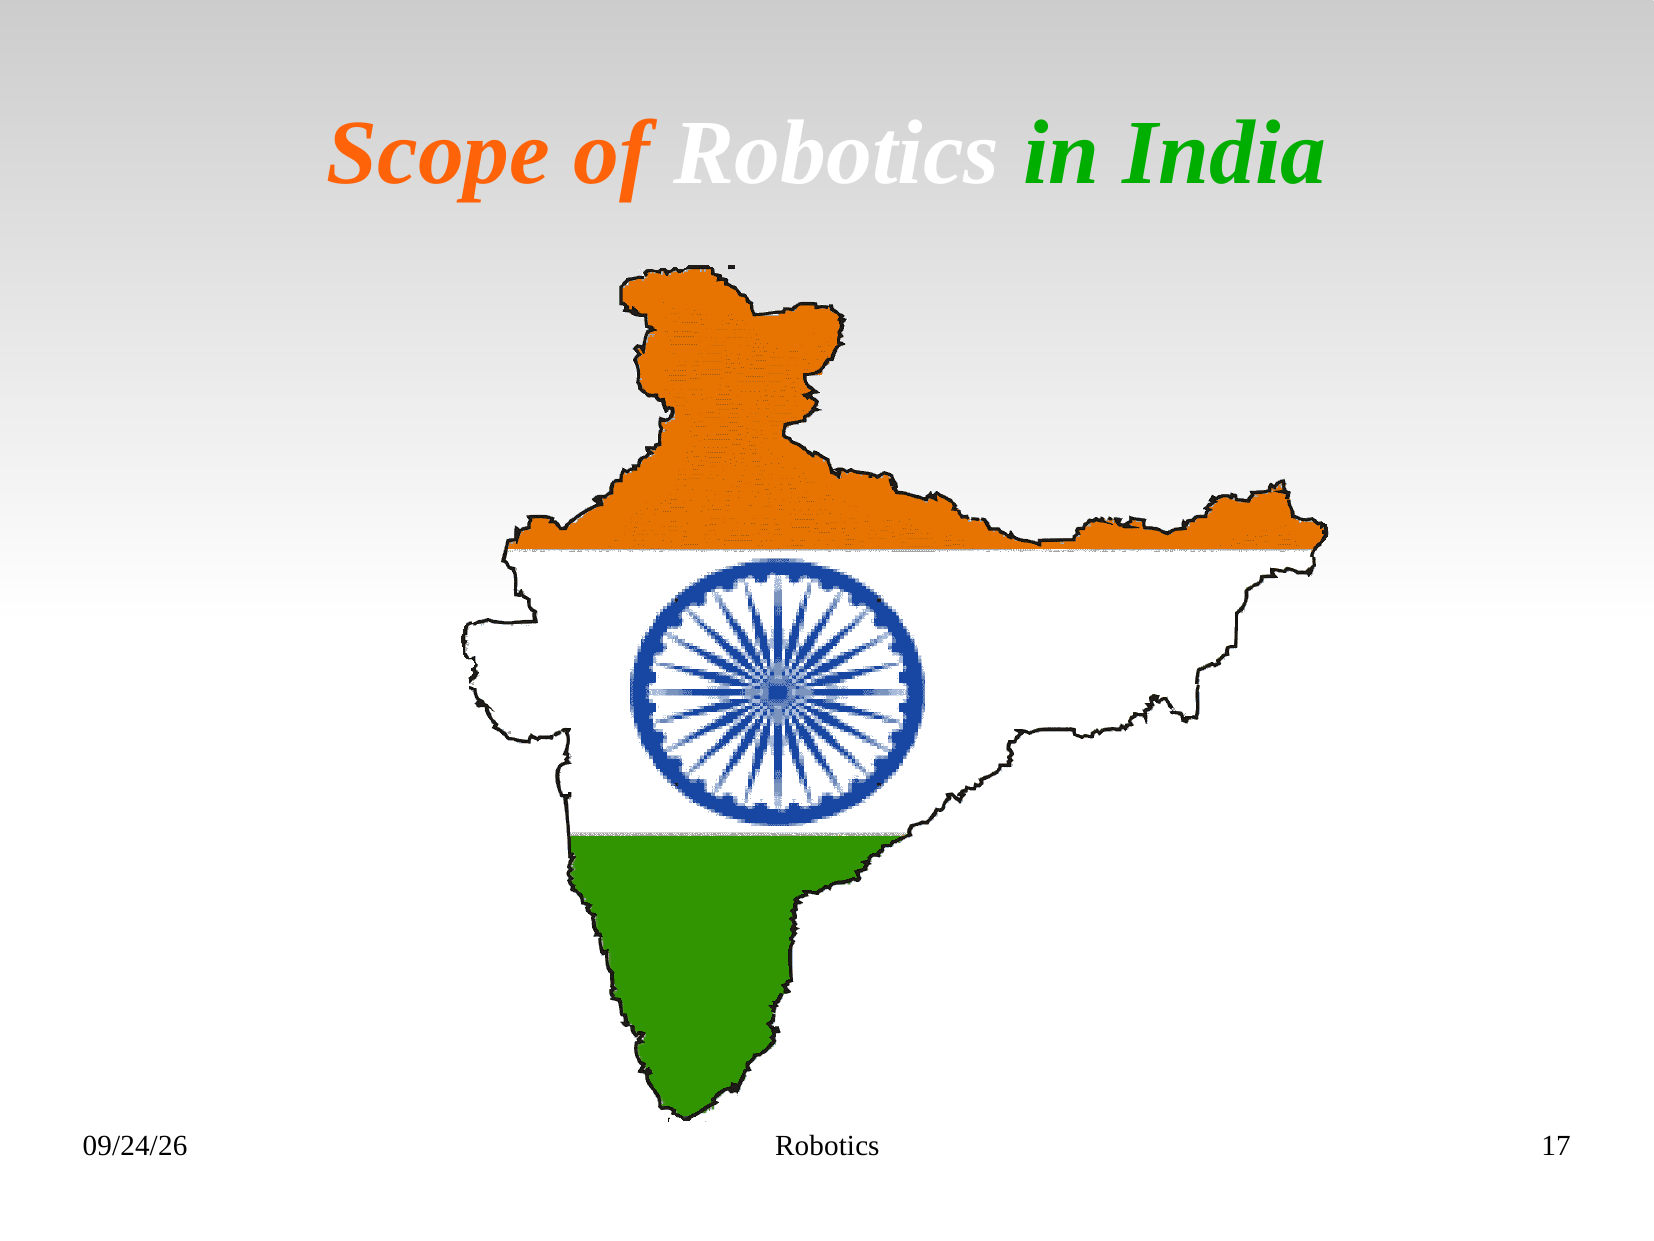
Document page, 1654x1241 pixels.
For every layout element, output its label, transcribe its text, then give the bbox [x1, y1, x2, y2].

picture [461, 265, 1329, 1123]
title Scope of Robotics in India [82, 68, 1571, 237]
